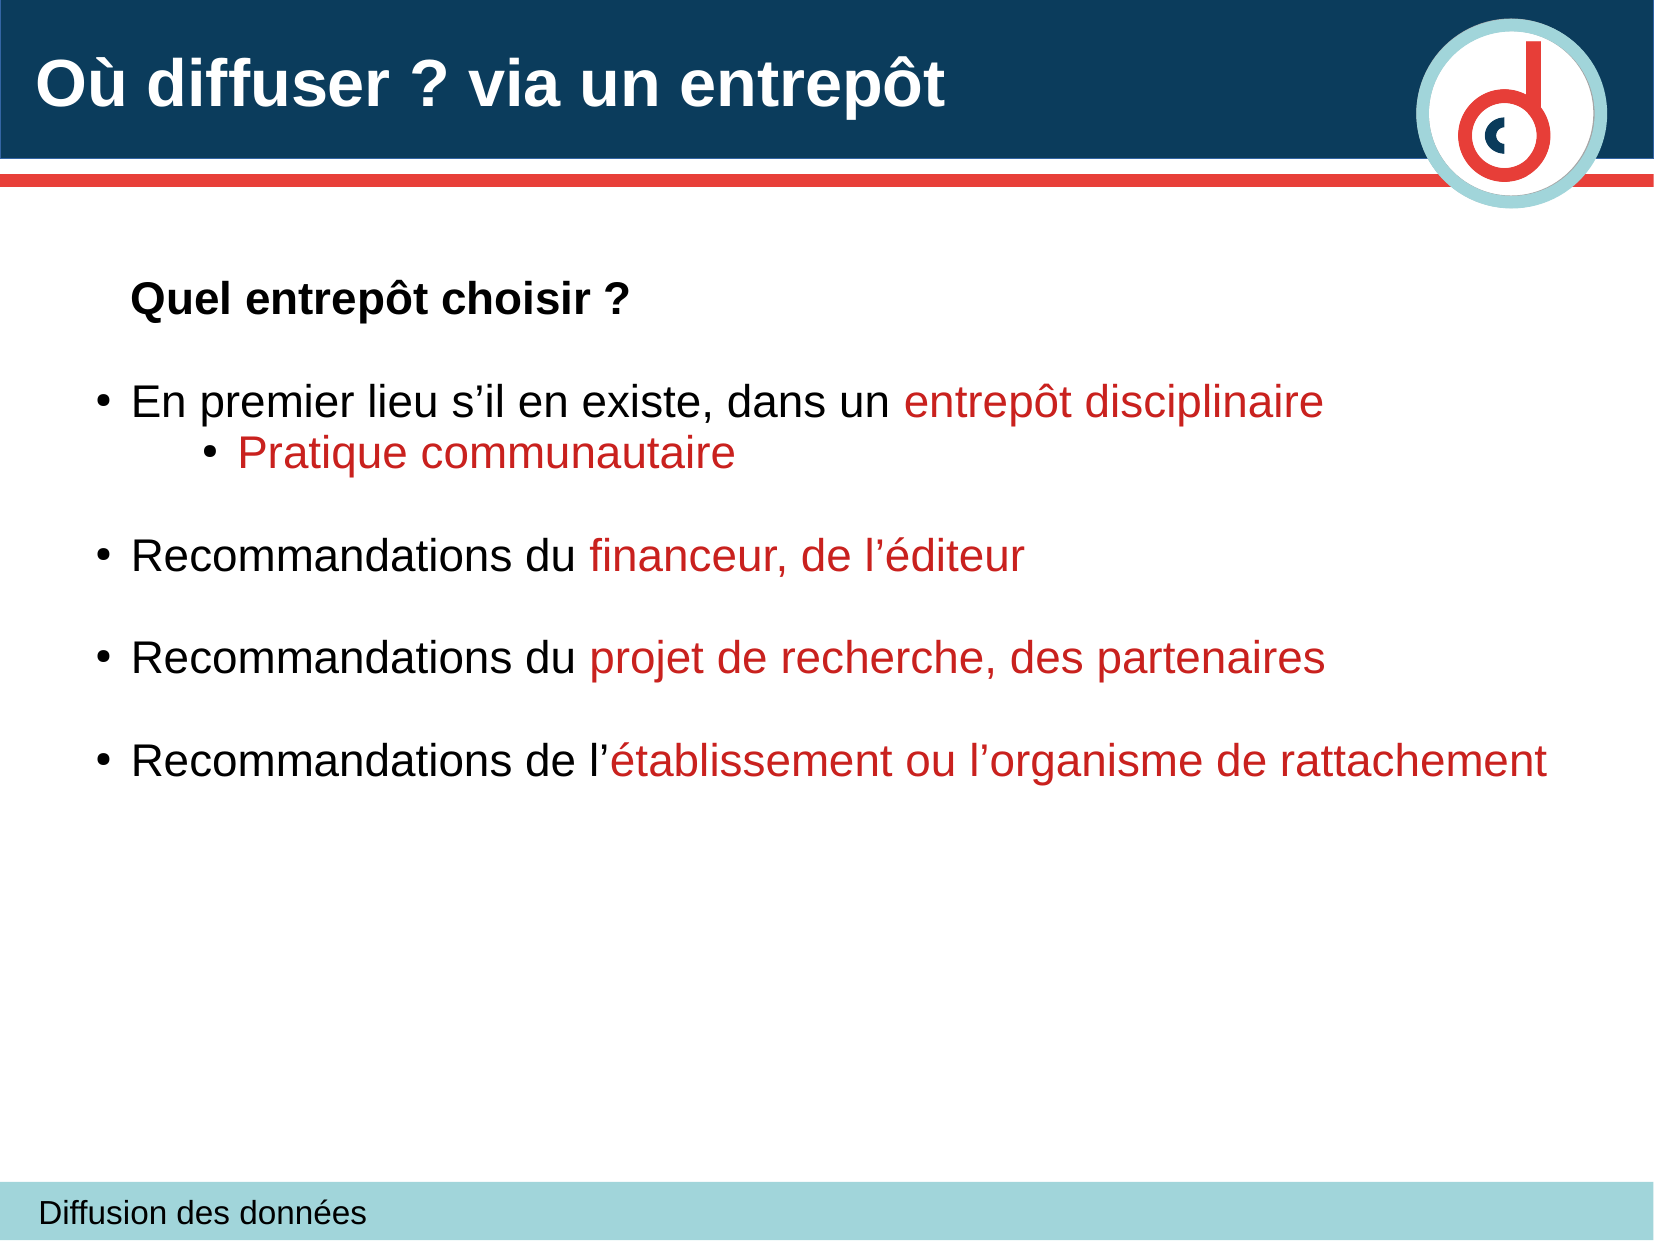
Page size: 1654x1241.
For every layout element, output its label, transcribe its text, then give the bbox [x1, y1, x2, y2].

text_box Quel entrepôt choisir ? En premier lieu s’il en existe, dans un entrepôt disciplinaire Pratique communautaire Recommandations du financeur, de l’éditeur Recommandations du projet de recherche, des partenaires Recommandations de l’établissement ou l’organisme de rattachement [80, 265, 1571, 1123]
text_box Diffusion des données [23, 1187, 621, 1241]
title Où diffuser ? via un entrepôt [35, 11, 1430, 159]
